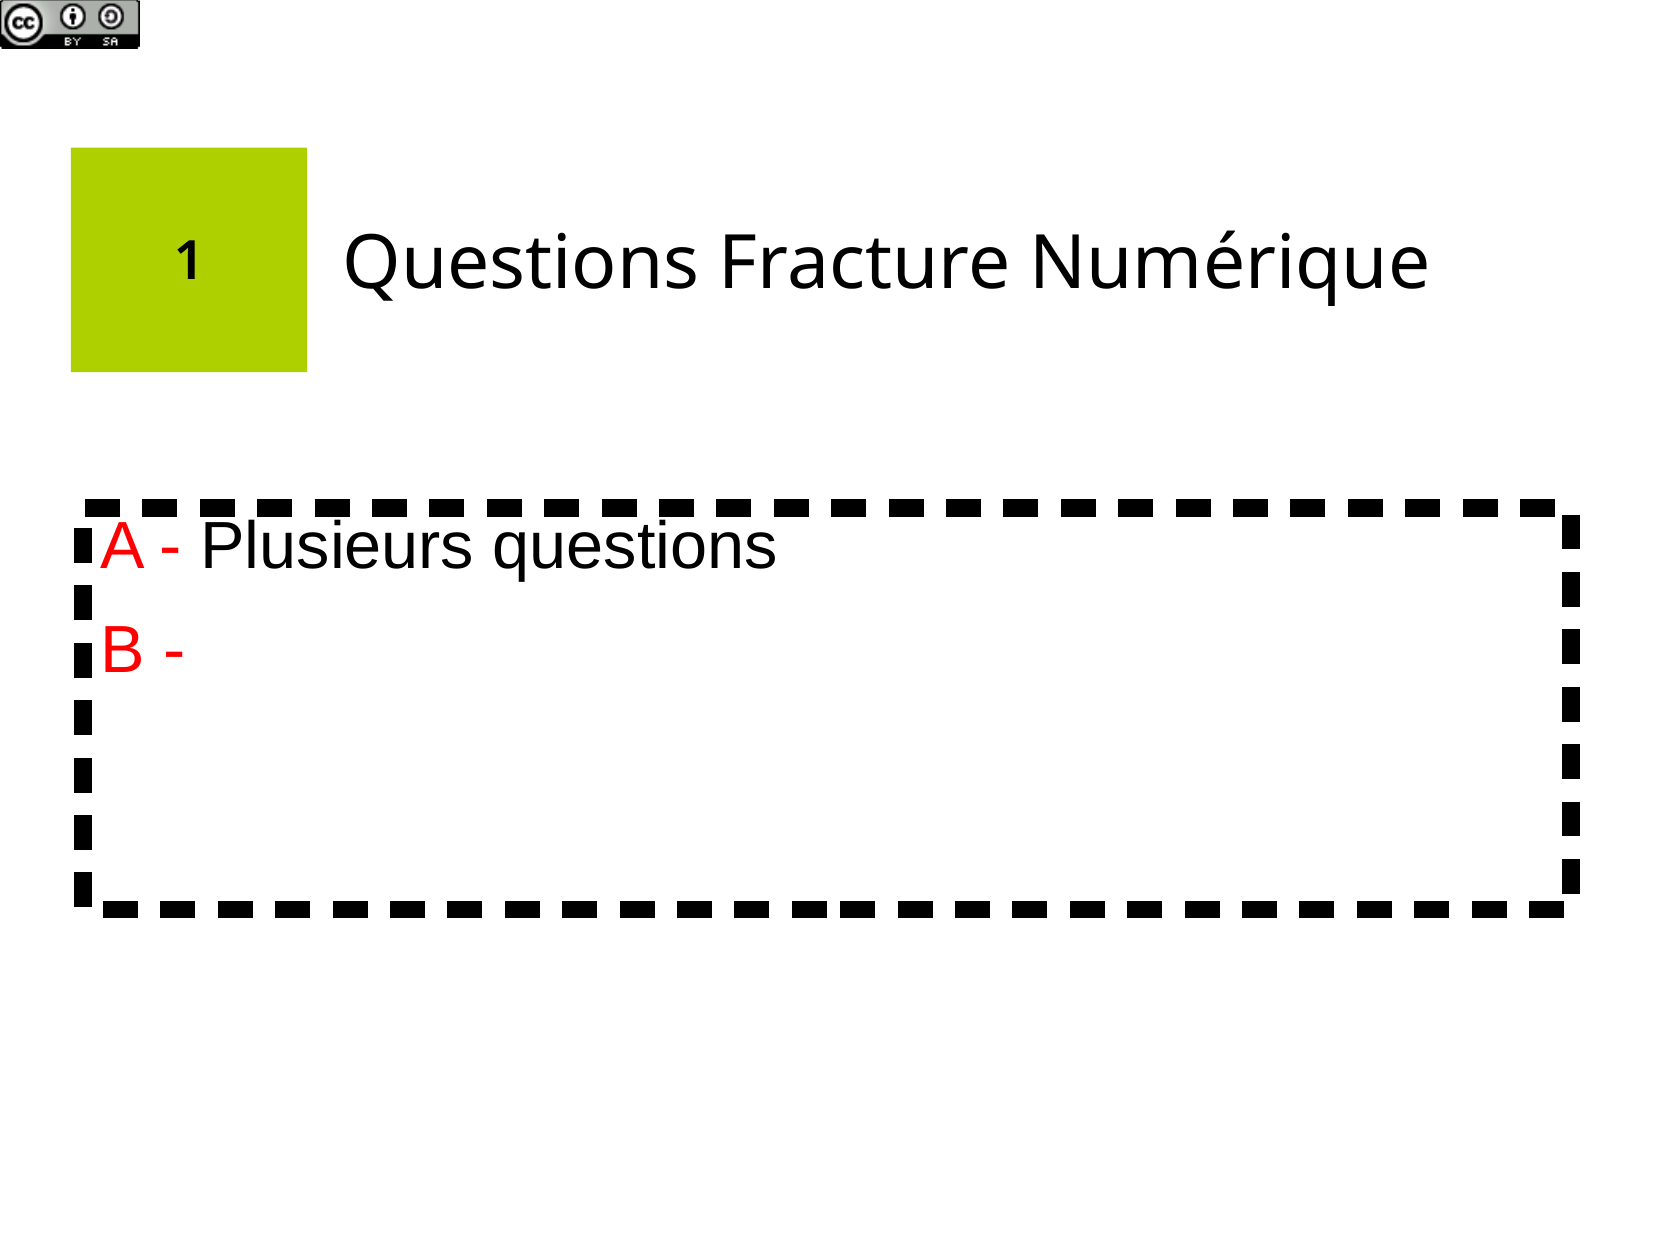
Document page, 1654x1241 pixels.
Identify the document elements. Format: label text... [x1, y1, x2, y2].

title Questions Fracture Numérique [342, 59, 1571, 461]
picture [0, 0, 140, 49]
list Plusieurs questions [82, 507, 1571, 910]
